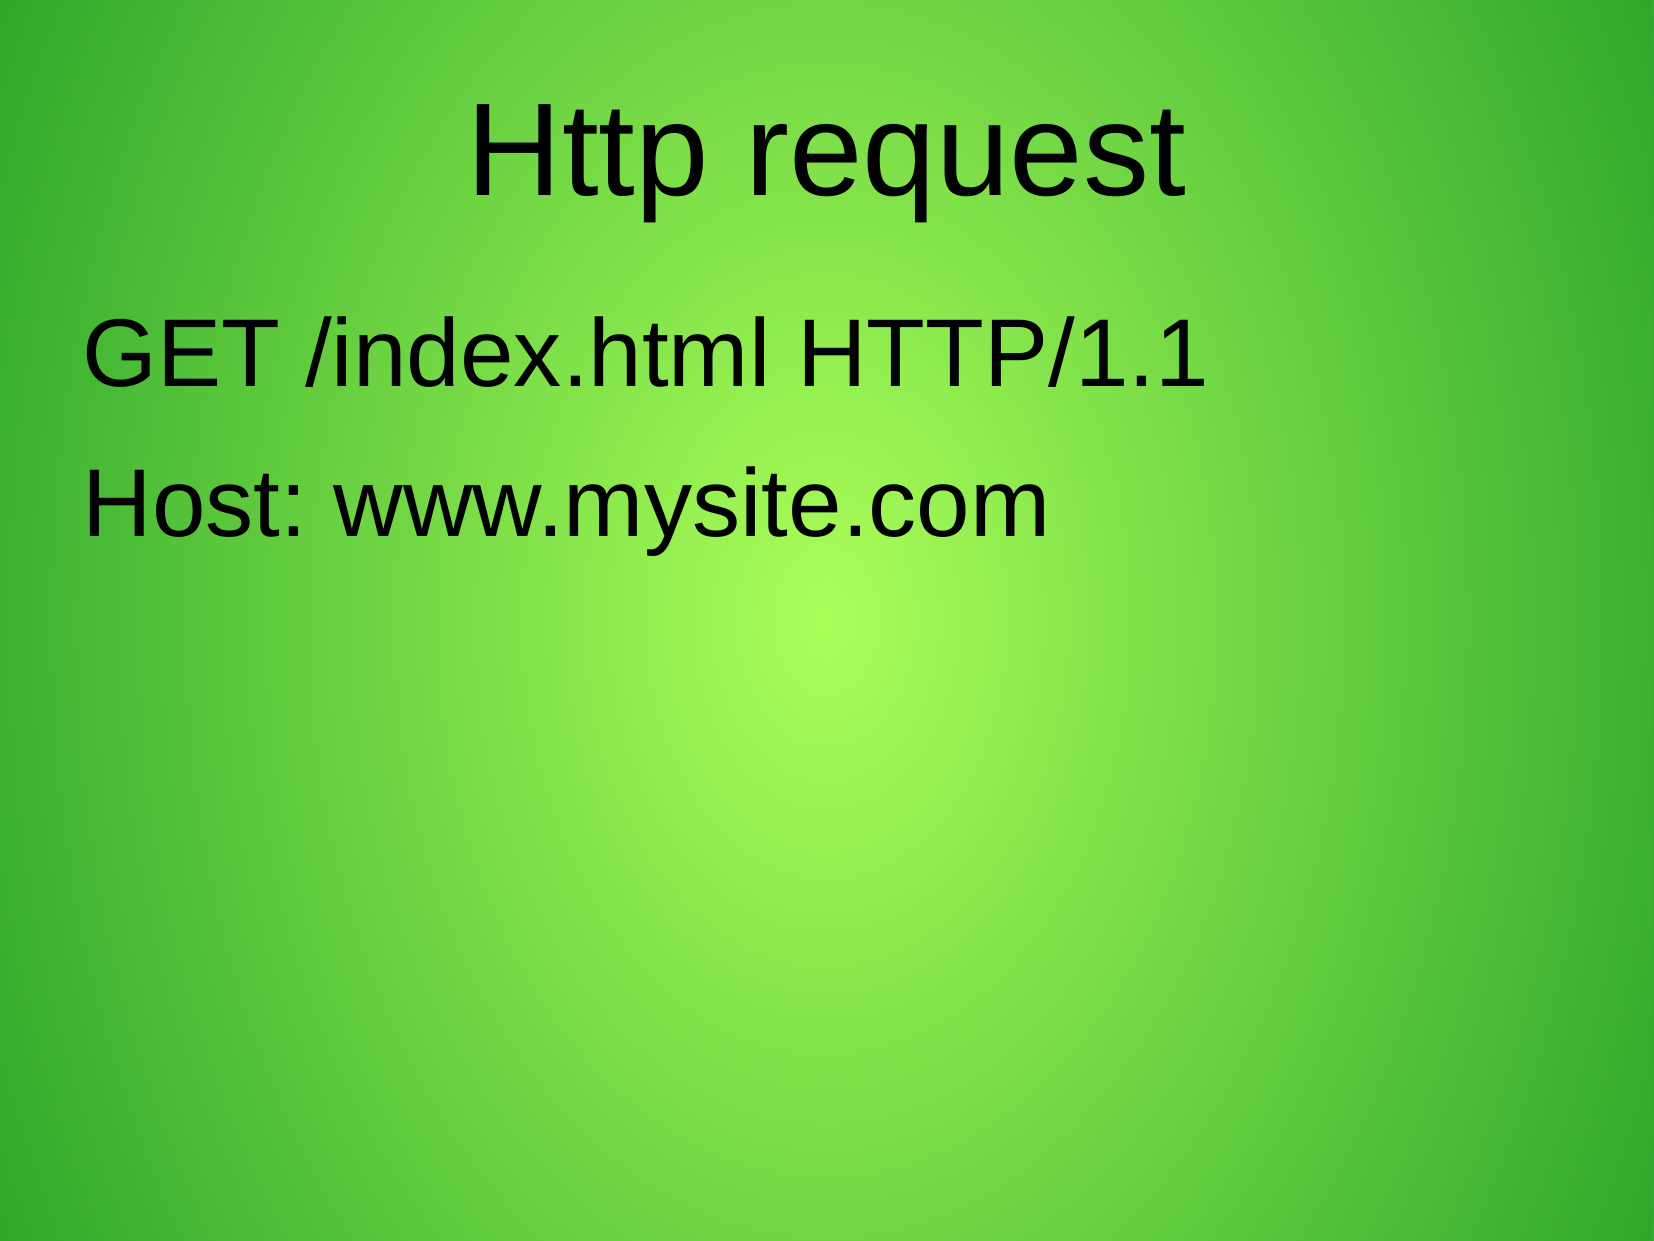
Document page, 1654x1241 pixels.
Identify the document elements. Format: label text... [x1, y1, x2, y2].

list GET /index.html HTTP/1.1 Host: www.mysite.com [82, 299, 1571, 1019]
title Http request [82, 47, 1571, 252]
